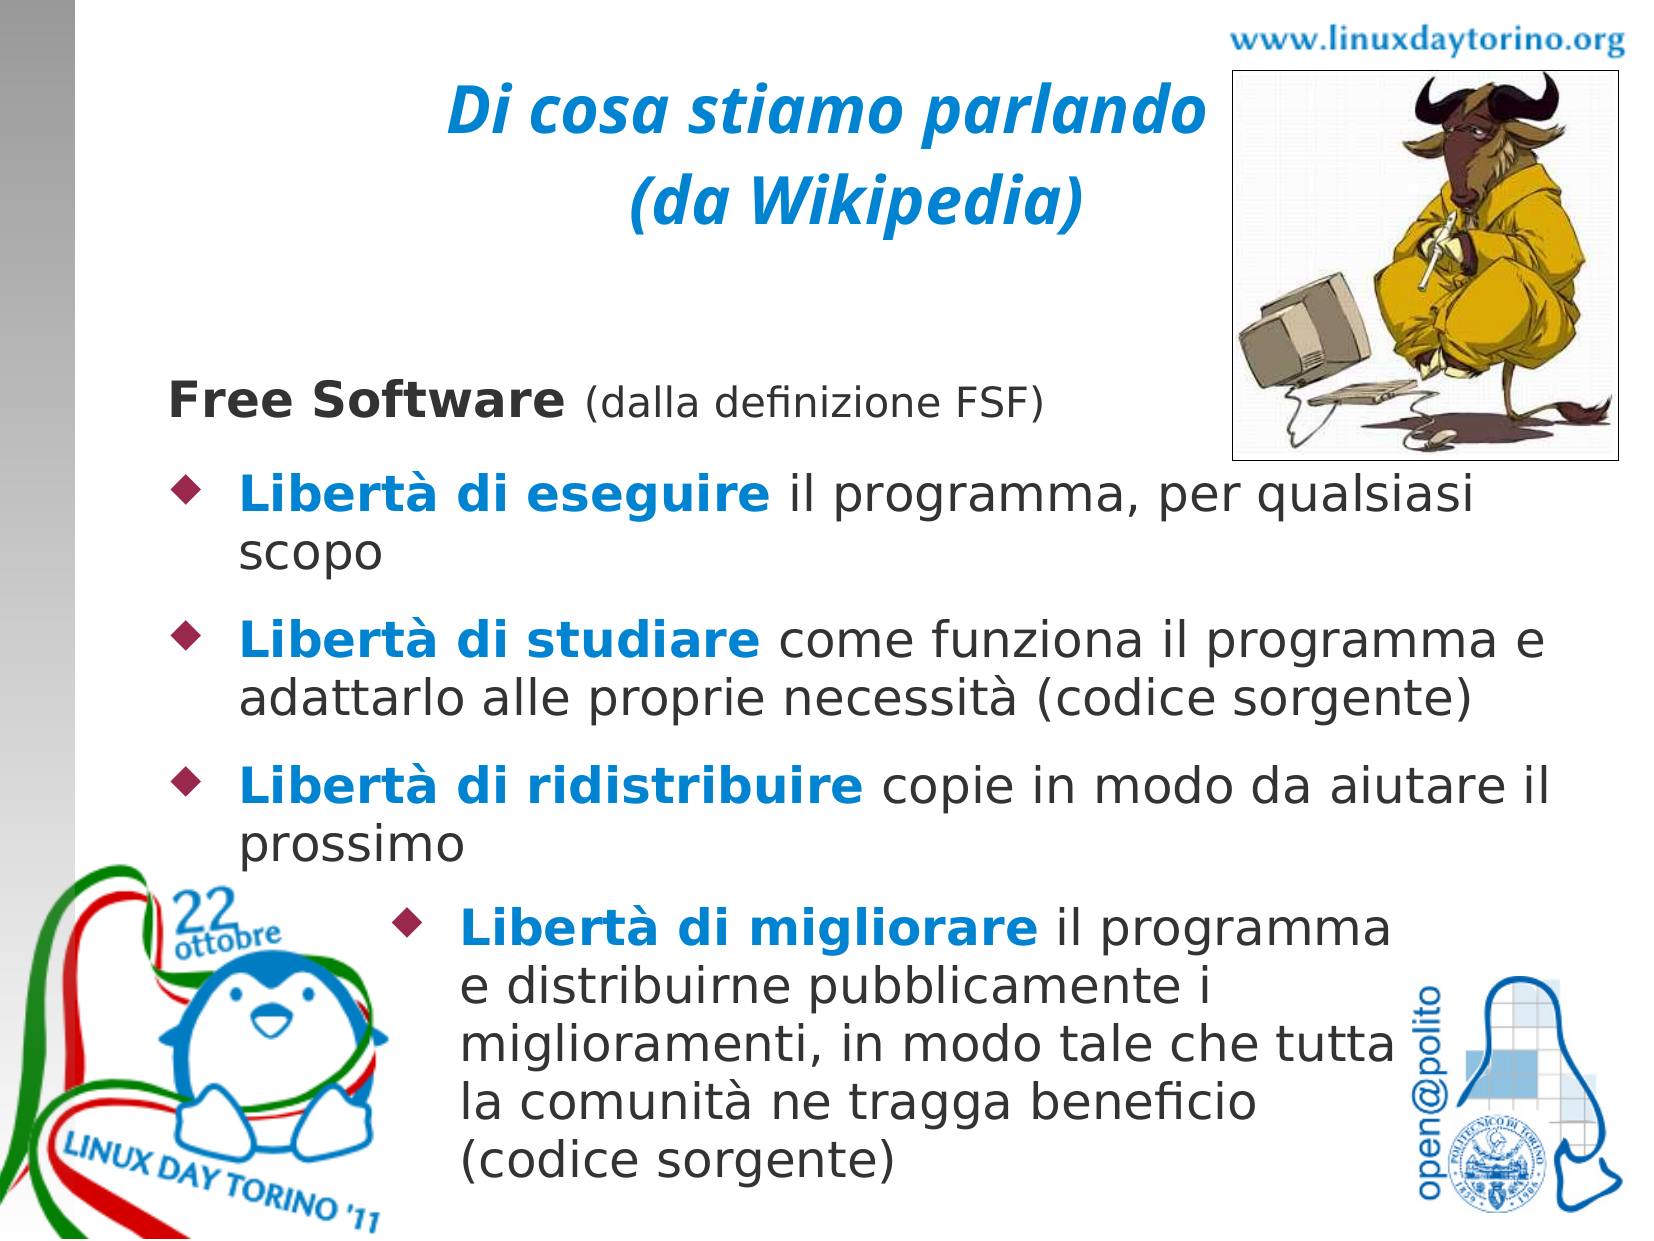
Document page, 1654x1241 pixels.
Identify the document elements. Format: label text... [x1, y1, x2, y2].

list Free Software (dalla definizione FSF) Libertà di eseguire il programma, per qualsiasi scopo Libertà di studiare come funziona il programma e adattarlo alle proprie necessità (codice sorgente) Libertà di ridistribuire copie in modo da aiutare il prossimo [155, 371, 1566, 883]
title Di cosa stiamo parlando (da Wikipedia) [121, 49, 1534, 257]
picture [0, 0, 1654, 1241]
list Libertà di migliorare il programma e distribuirne pubblicamente i miglioramenti, in modo tale che tutta la comunità ne tragga beneficio (codice sorgente) [376, 848, 1425, 1190]
